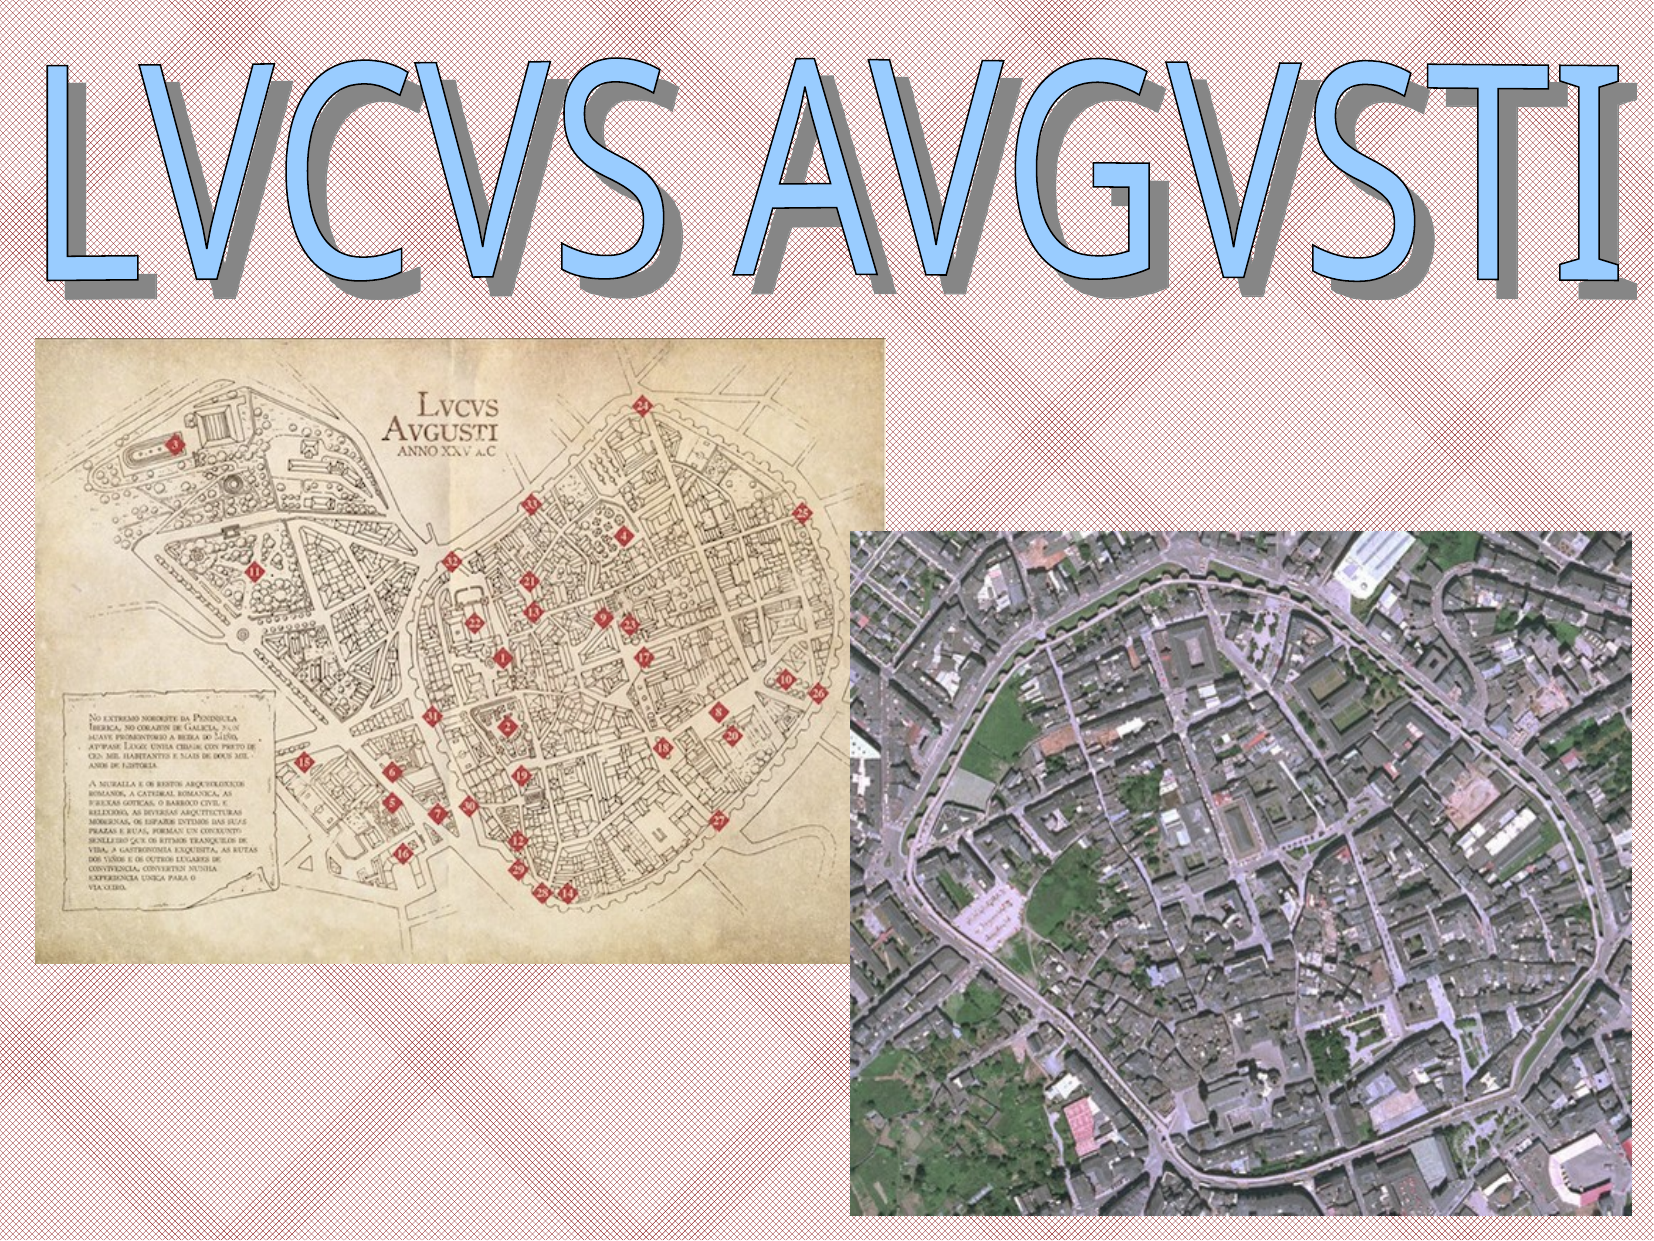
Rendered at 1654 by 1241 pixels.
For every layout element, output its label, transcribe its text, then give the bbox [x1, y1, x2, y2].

text_box LVCVS AVGVSTI [733, 58, 878, 275]
text_box LVCVS AVGVSTI [1312, 60, 1415, 282]
text_box LVCVS AVGVSTI [1559, 65, 1619, 281]
text_box LVCVS AVGVSTI [868, 59, 1004, 276]
text_box LVCVS AVGVSTI [1427, 64, 1549, 280]
text_box LVCVS AVGVSTI [561, 58, 664, 279]
text_box LVCVS AVGVSTI [414, 61, 551, 278]
text_box LVCVS AVGVSTI [286, 60, 408, 281]
picture [35, 338, 1632, 1216]
text_box LVCVS AVGVSTI [139, 63, 275, 280]
text_box LVCVS AVGVSTI [47, 65, 138, 281]
text_box LVCVS AVGVSTI [1015, 58, 1150, 280]
text_box LVCVS AVGVSTI [1165, 62, 1302, 278]
